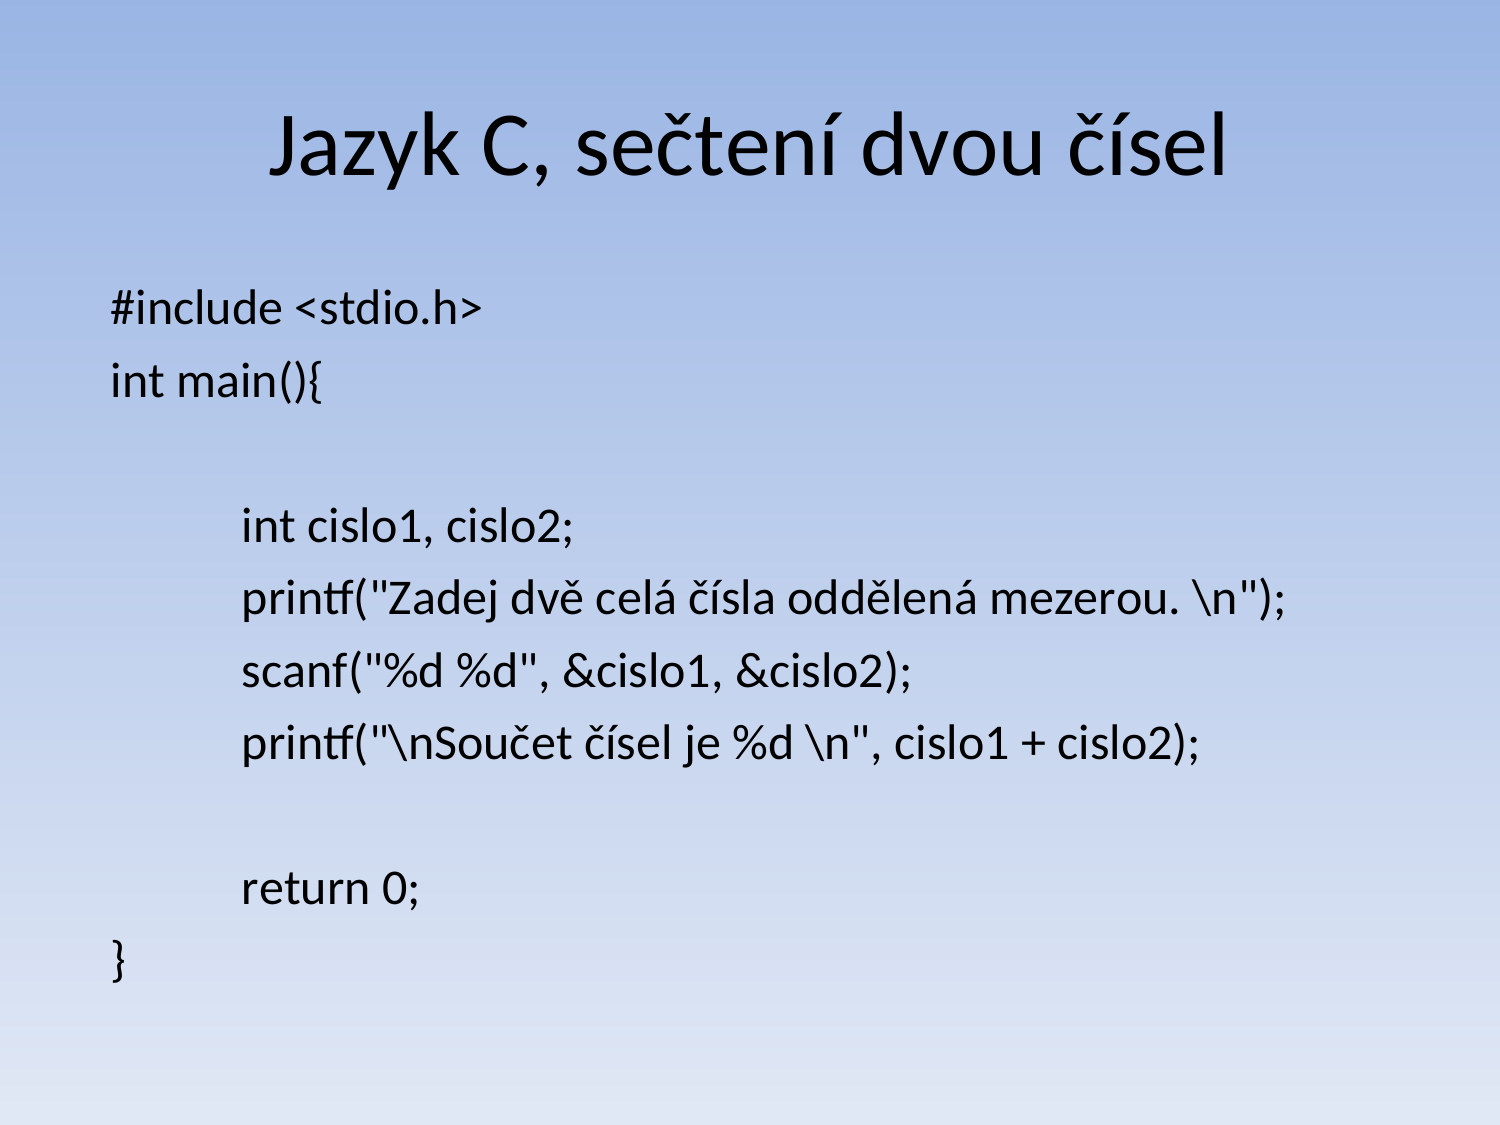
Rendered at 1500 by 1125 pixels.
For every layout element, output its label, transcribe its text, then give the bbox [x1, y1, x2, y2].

title Jazyk C, sečtení dvou čísel [75, 45, 1426, 233]
list #include <stdio.h> int main(){ int cislo1, cislo2; printf("Zadej dvě celá čísla oddělená mezerou. \n"); scanf("%d %d", &cislo1, &cislo2); printf("\nSoučet čísel je %d \n", cislo1 + cislo2); return 0; } [76, 267, 1427, 1010]
